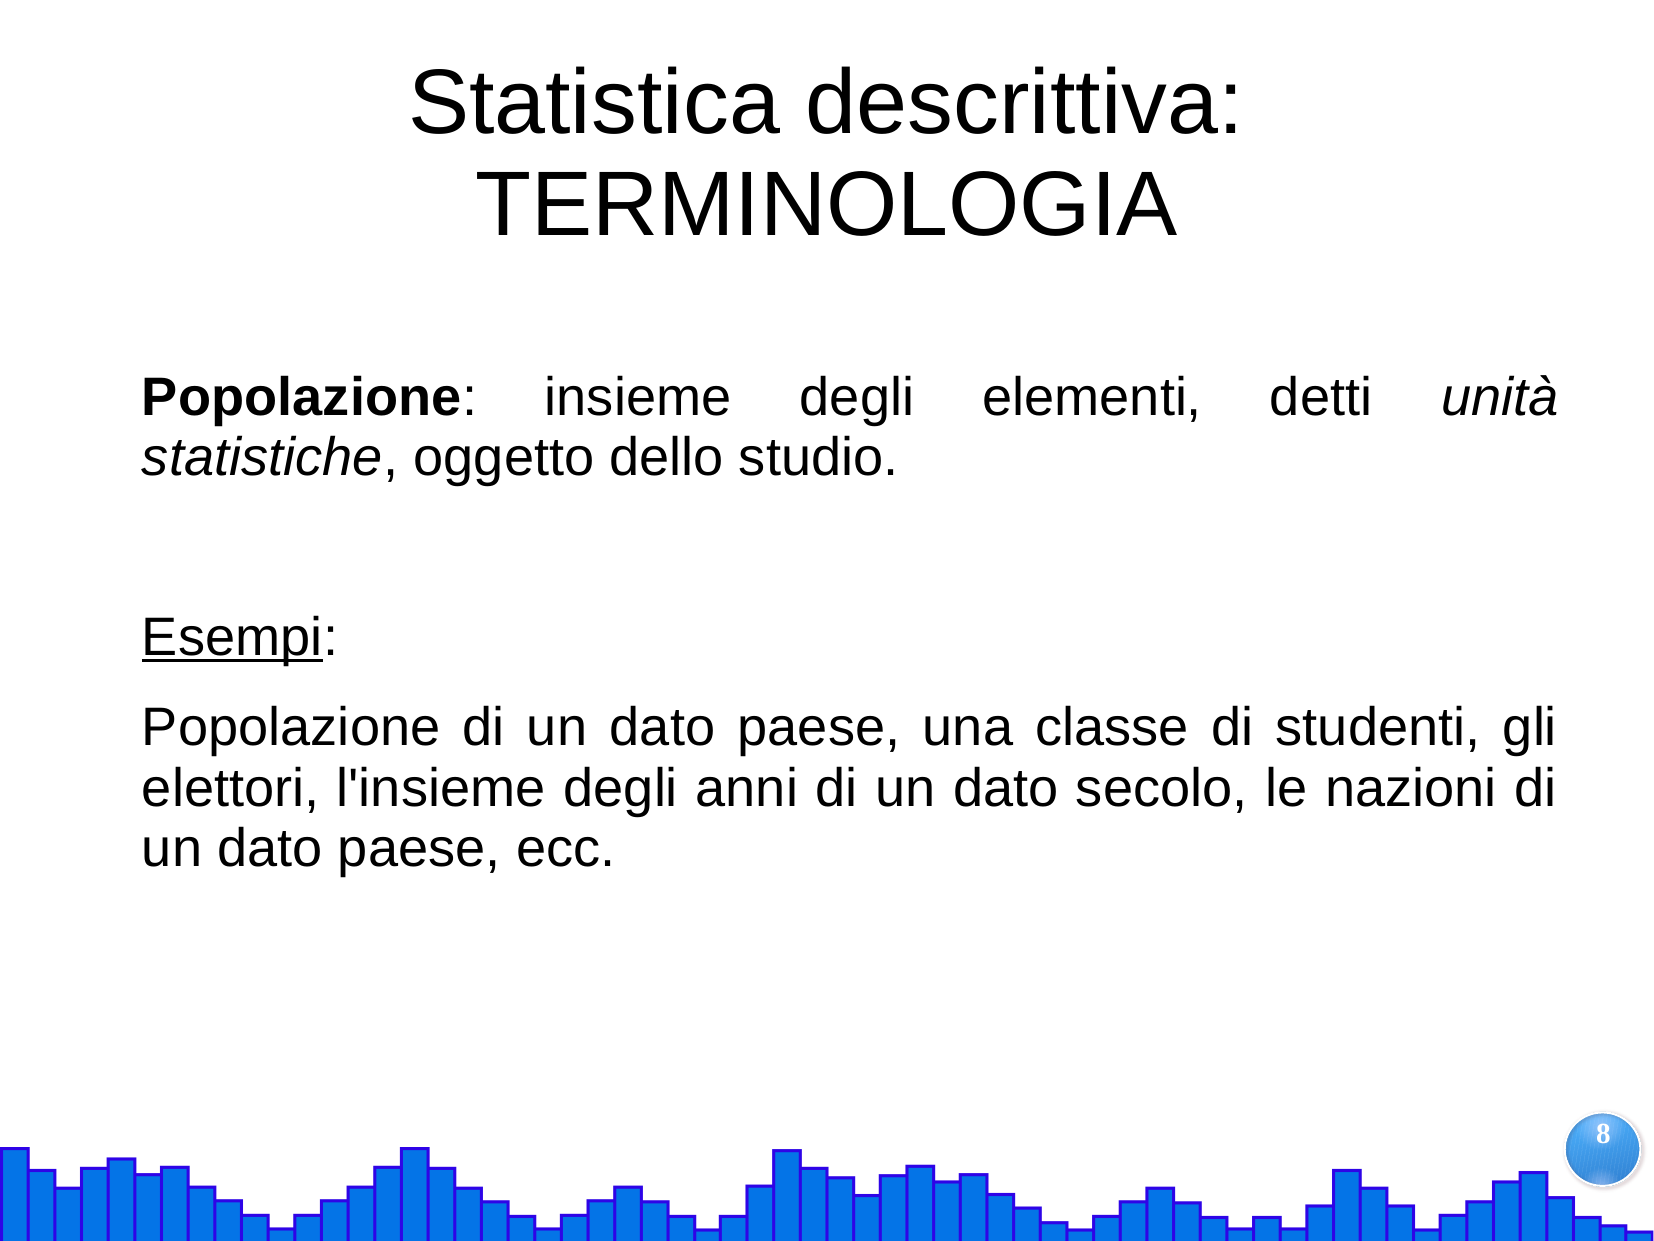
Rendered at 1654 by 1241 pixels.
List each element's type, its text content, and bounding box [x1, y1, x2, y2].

title Statistica descrittiva: TERMINOLOGIA [82, 49, 1571, 257]
list Popolazione: insieme degli elementi, detti unità statistiche, oggetto dello studio. Esempi: Popolazione di un dato paese, una classe di studenti, gli elettori, l'insieme degli anni di un dato secolo, le nazioni di un dato paese, ecc. [70, 366, 1560, 1086]
picture [0, 1147, 1654, 1241]
